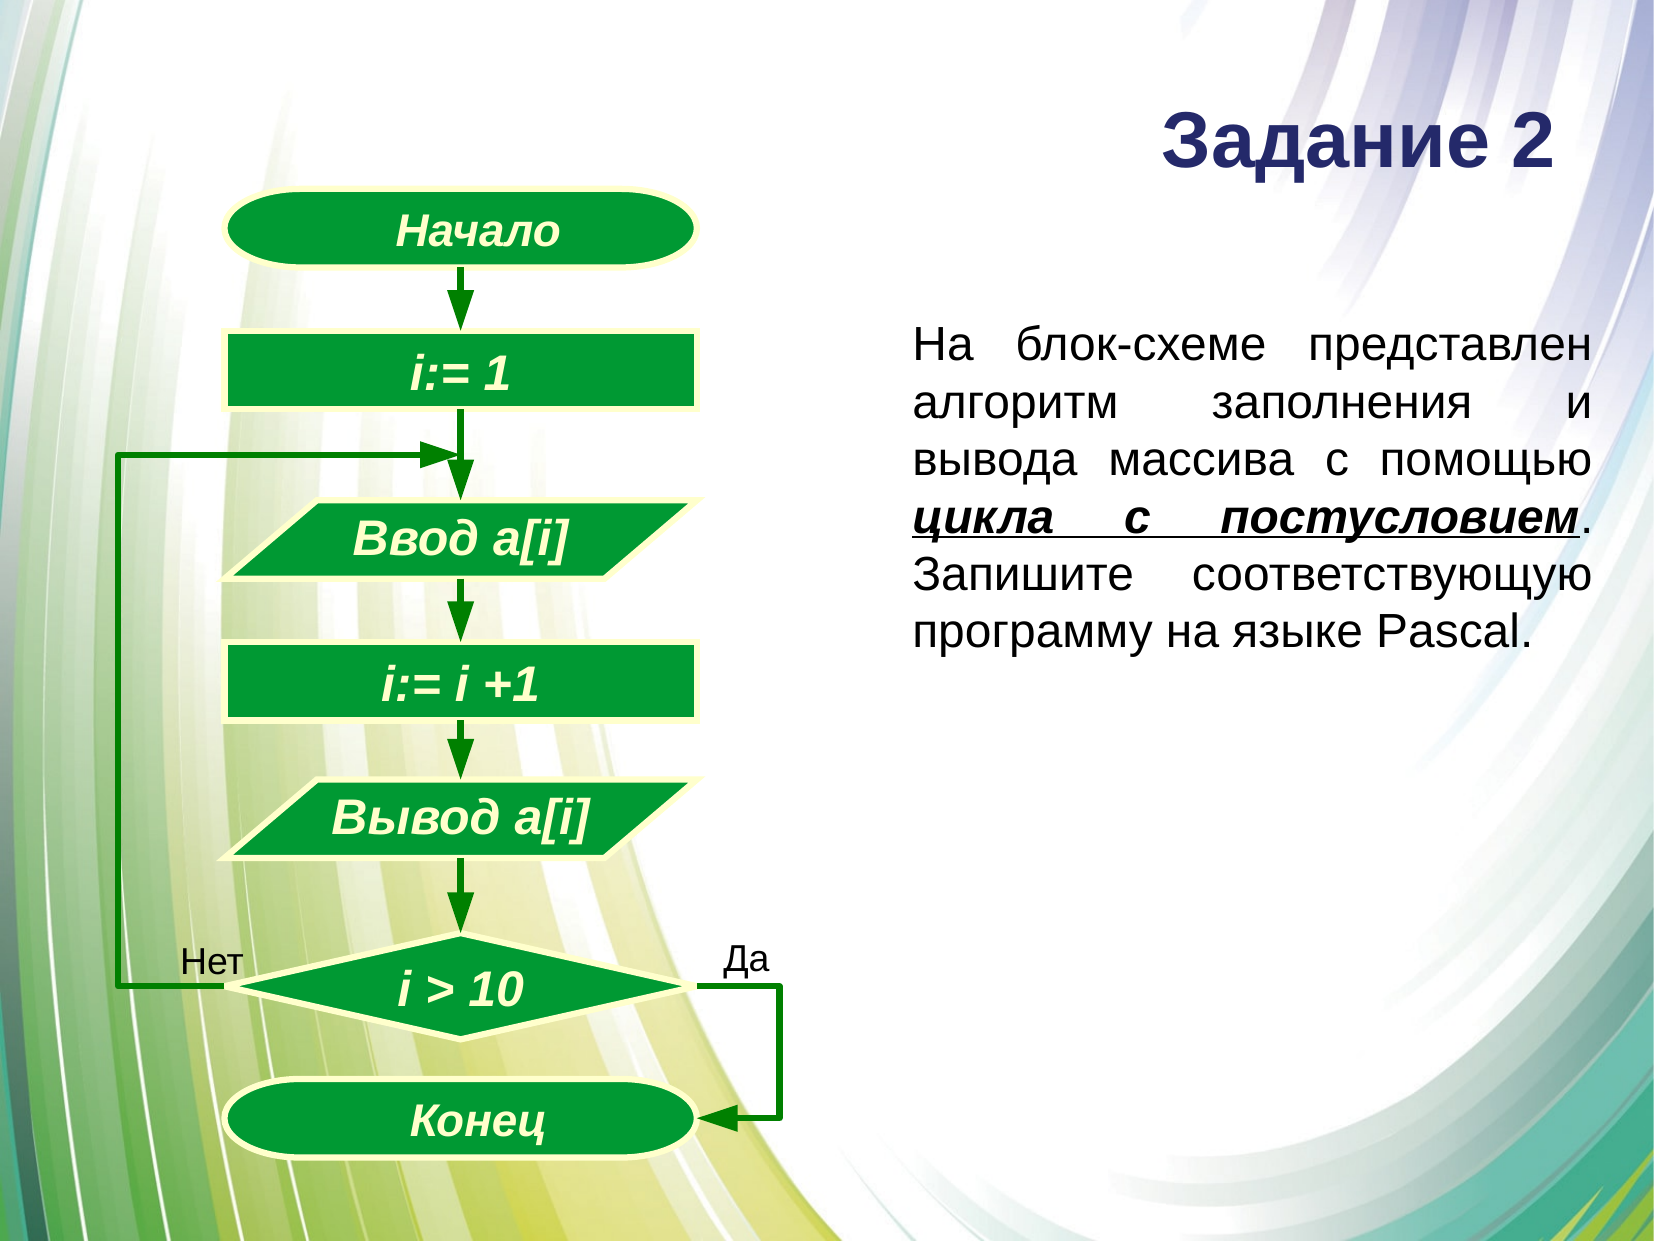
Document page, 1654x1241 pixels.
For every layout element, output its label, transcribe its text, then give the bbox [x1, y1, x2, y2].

picture [0, 0, 1654, 1241]
text_box Да [708, 930, 804, 981]
text_box На блок-схеме представлен алгоритм заполнения и вывода массива с помощью цикла с постусловием. Запишите соответствующую программу на языке Pascal. [897, 305, 1609, 666]
text_box Задание 2 [58, 58, 1571, 215]
text_box i:= 1 [224, 330, 697, 410]
text_box Ввод a[i] [224, 500, 697, 579]
text_box Начало [224, 215, 697, 268]
text_box Конец [224, 1078, 697, 1158]
text_box i > 10 [224, 933, 697, 1040]
text_box Вывод a[i] [224, 779, 697, 859]
text_box Нет [165, 933, 272, 983]
text_box Начало [406, 215, 422, 227]
text_box i:= i +1 [224, 641, 697, 721]
